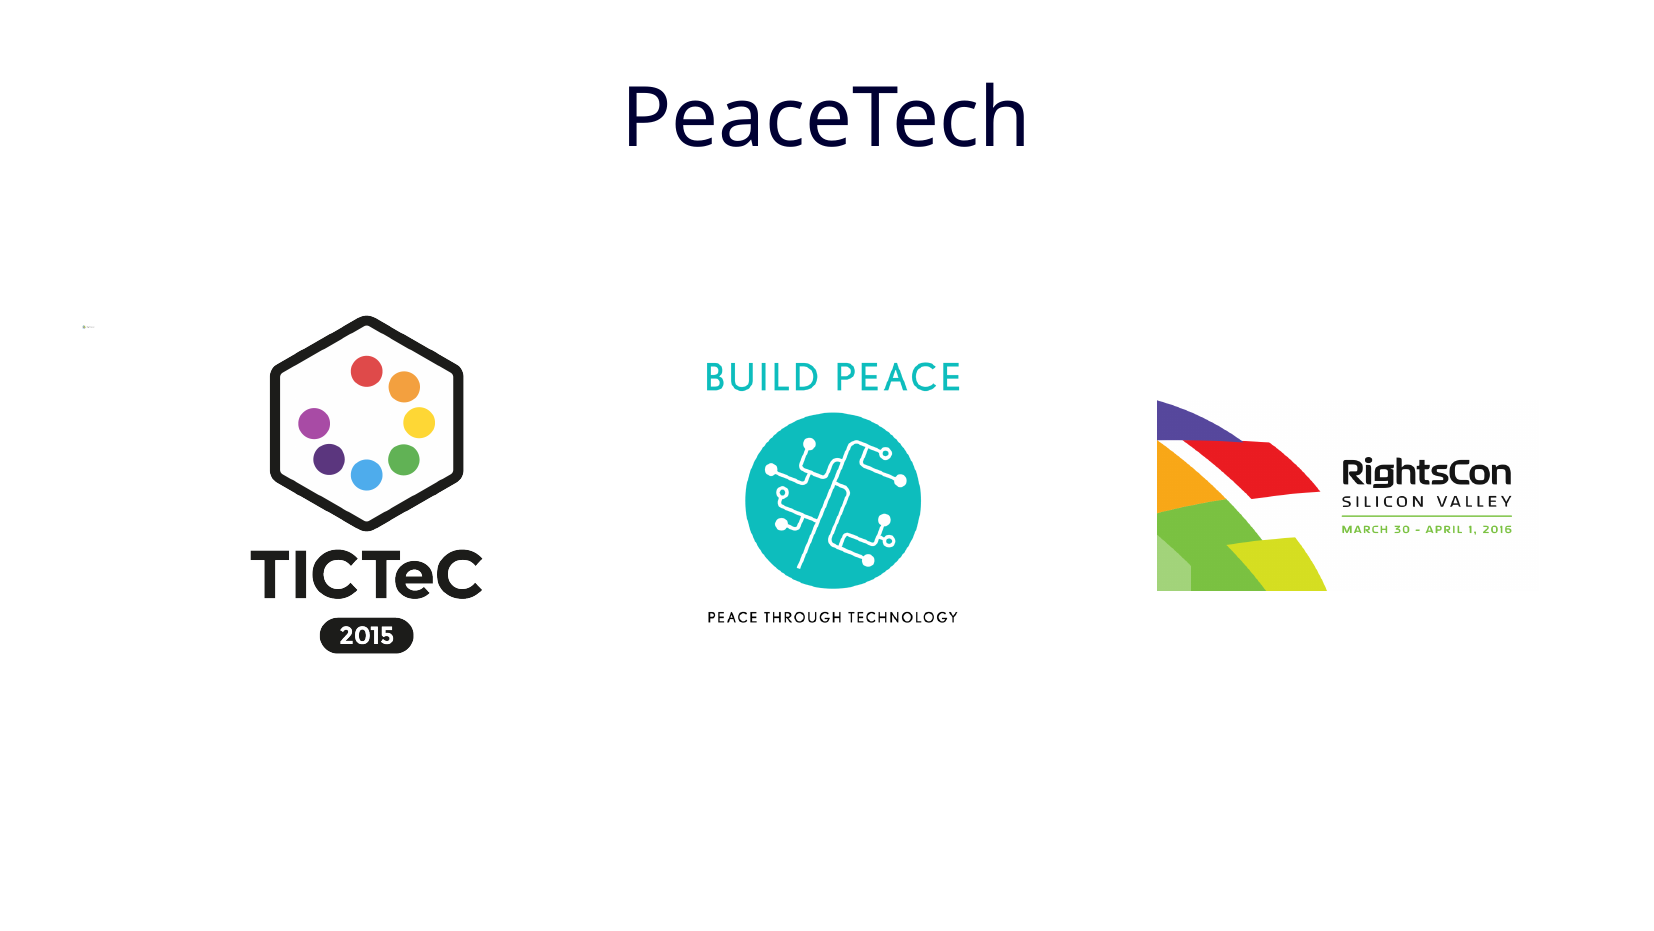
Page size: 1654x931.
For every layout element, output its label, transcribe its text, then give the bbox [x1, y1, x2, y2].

title PeaceTech [82, 37, 1571, 193]
picture [201, 301, 532, 674]
picture [604, 318, 1063, 663]
picture [82, 325, 95, 329]
picture [1157, 400, 1539, 591]
